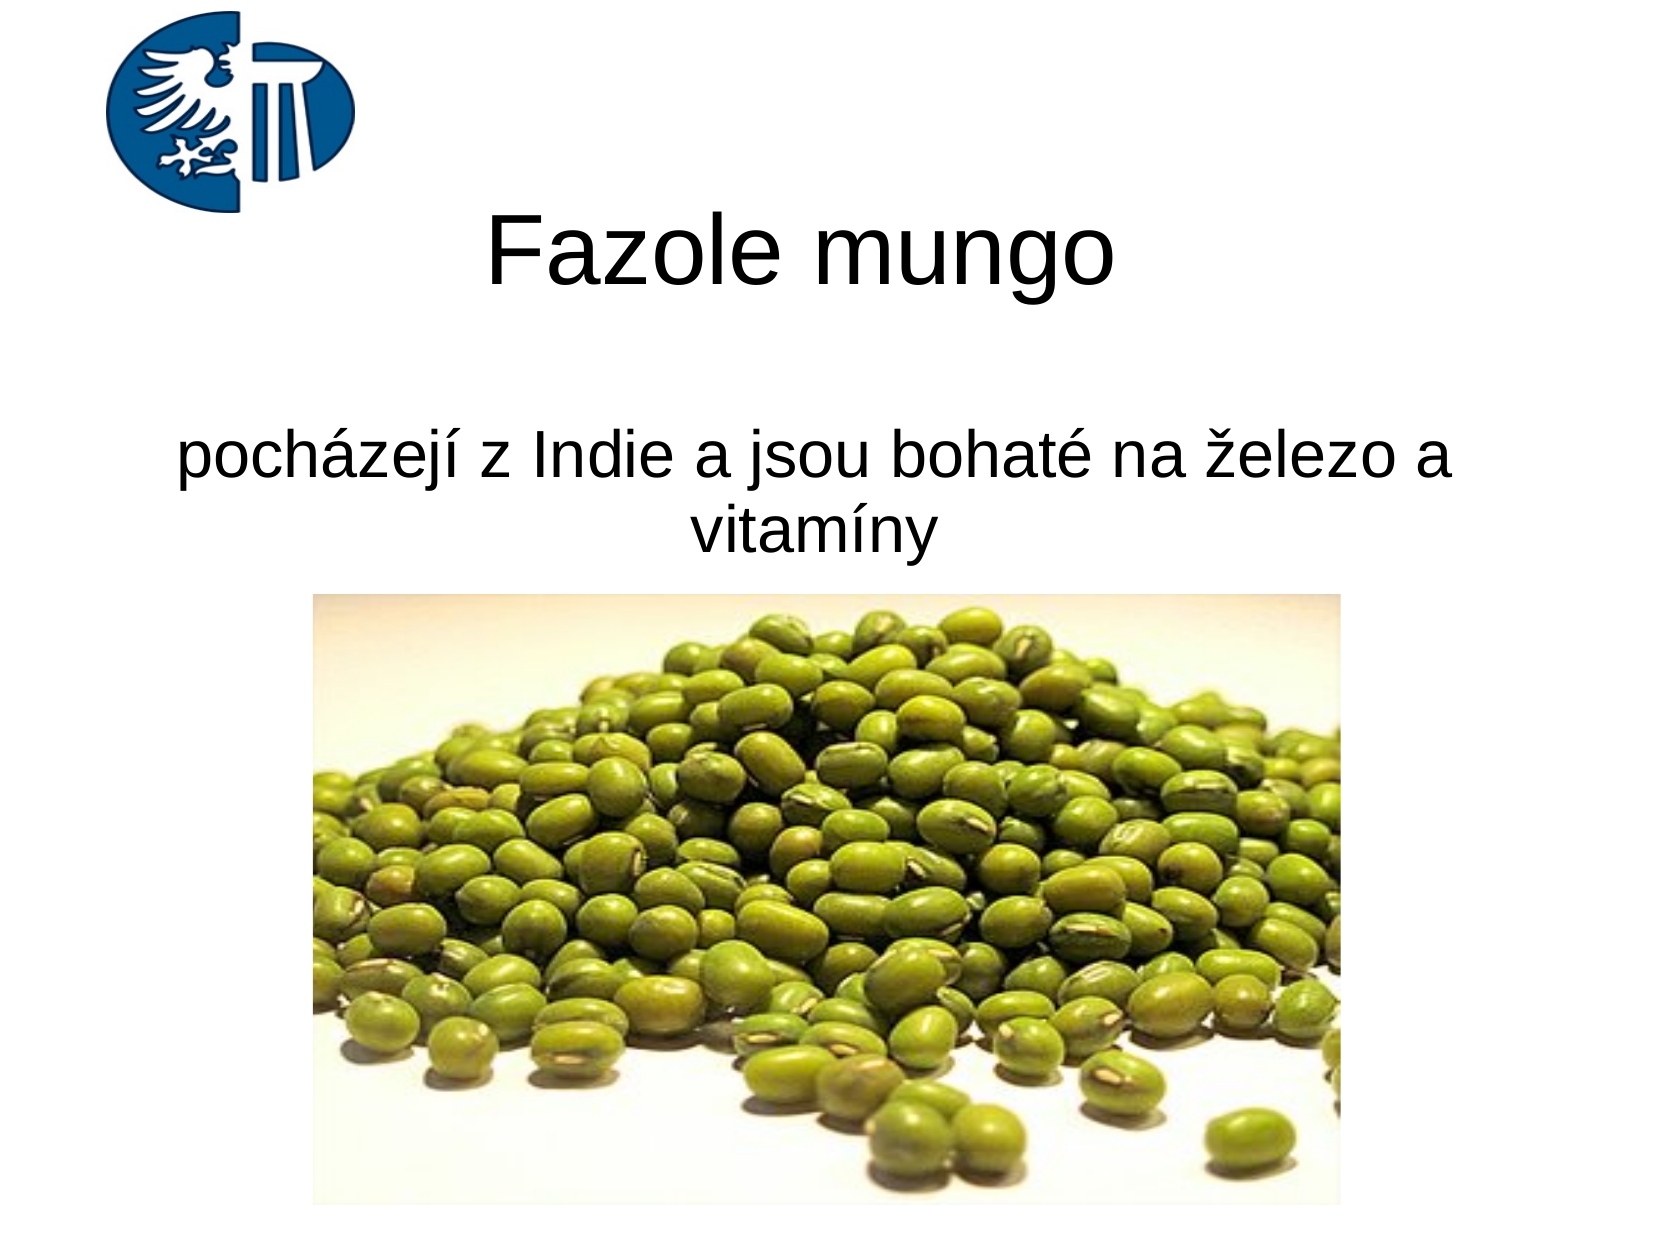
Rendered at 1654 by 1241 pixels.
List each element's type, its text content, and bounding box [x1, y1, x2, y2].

picture [106, 11, 355, 193]
picture [312, 594, 1341, 1205]
title Fazole mungo pocházejí z Indie a jsou bohaté na železo a vitamíny [70, 193, 1560, 567]
